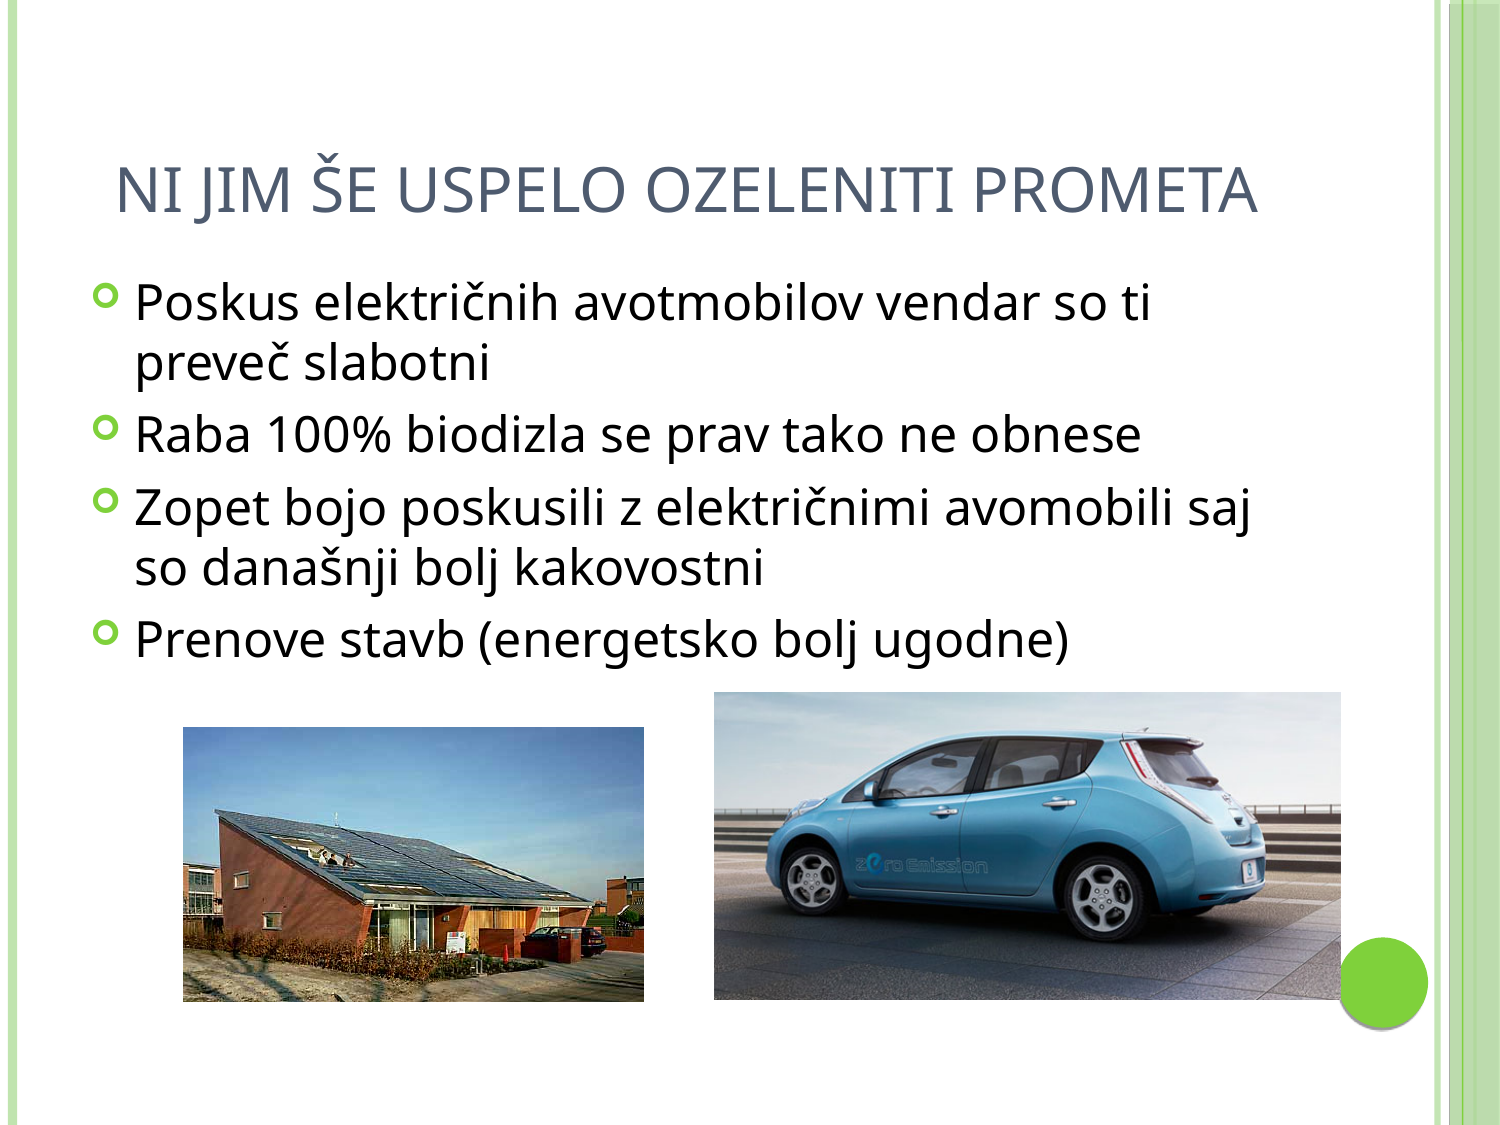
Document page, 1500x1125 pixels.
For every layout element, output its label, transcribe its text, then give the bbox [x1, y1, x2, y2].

list Poskus električnih avotmobilov vendar so ti preveč slabotni Raba 100% biodizla se prav tako ne obnese Zopet bojo poskusili z električnimi avomobili saj so današnji bolj kakovostni Prenove stavb (energetsko bolj ugodne) [75, 262, 1300, 1062]
title Ni jim še uspelo ozeleniti prometa [75, 45, 1300, 233]
picture [714, 692, 1341, 1000]
picture [183, 727, 644, 1002]
